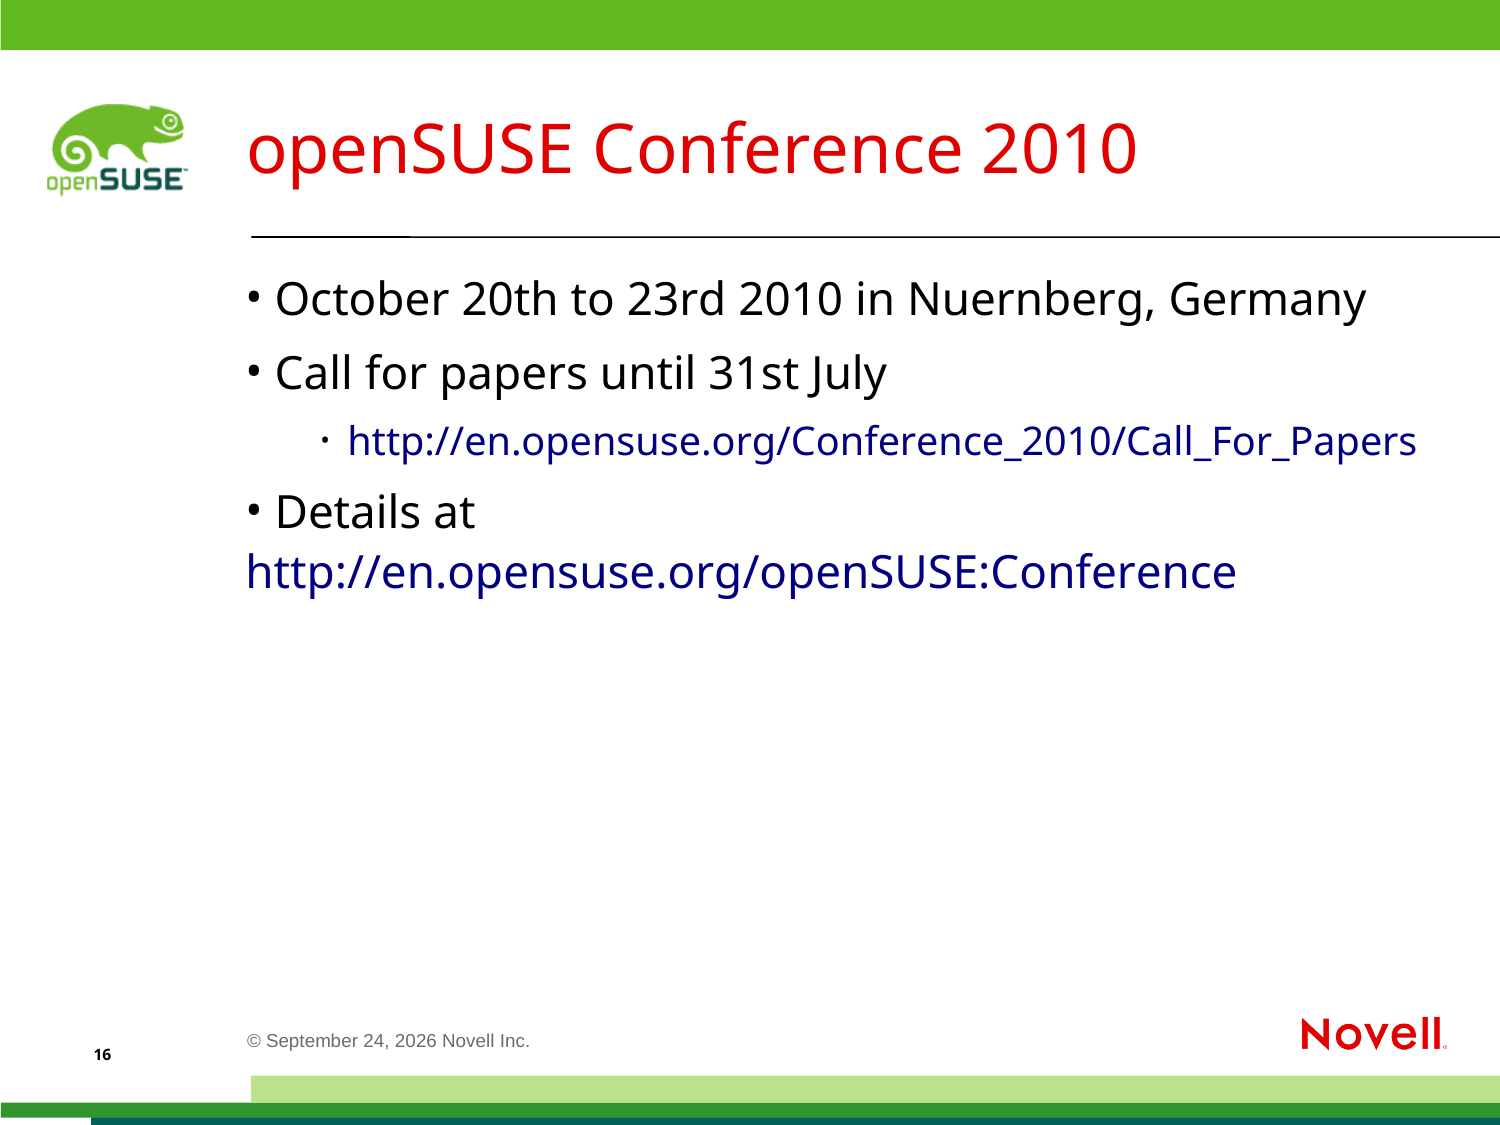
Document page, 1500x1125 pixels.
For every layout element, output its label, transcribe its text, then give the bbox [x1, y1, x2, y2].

picture [47, 104, 188, 197]
picture [1295, 1011, 1453, 1056]
title openSUSE Conference 2010 [246, 68, 1409, 231]
list October 20th to 23rd 2010 in Nuernberg, Germany Call for papers until 31st July http://en.opensuse.org/Conference_2010/Call_For_Papers Details at http://en.opensuse.org/openSUSE:Conference [245, 267, 1458, 1010]
